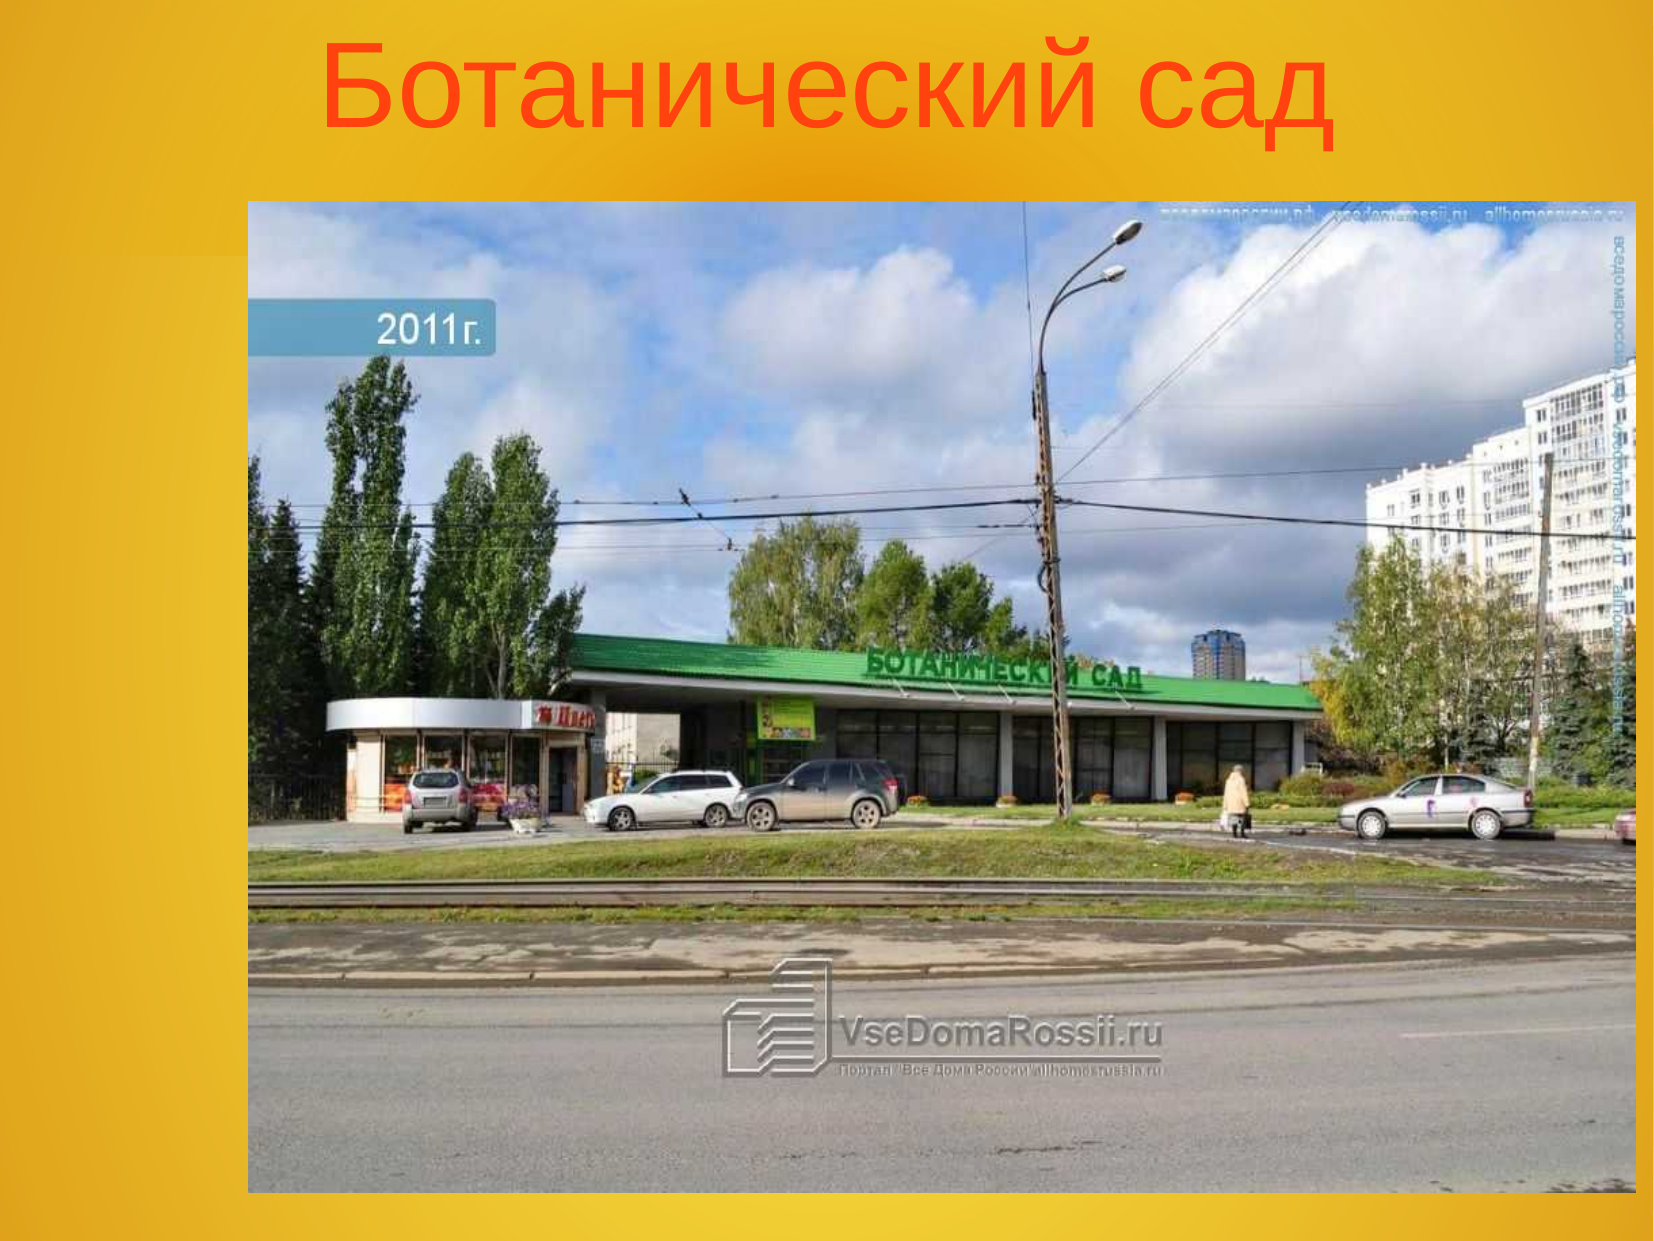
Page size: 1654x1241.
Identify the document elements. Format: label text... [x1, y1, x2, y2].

title Ботанический сад [82, 0, 1571, 189]
picture [248, 201, 1636, 1193]
